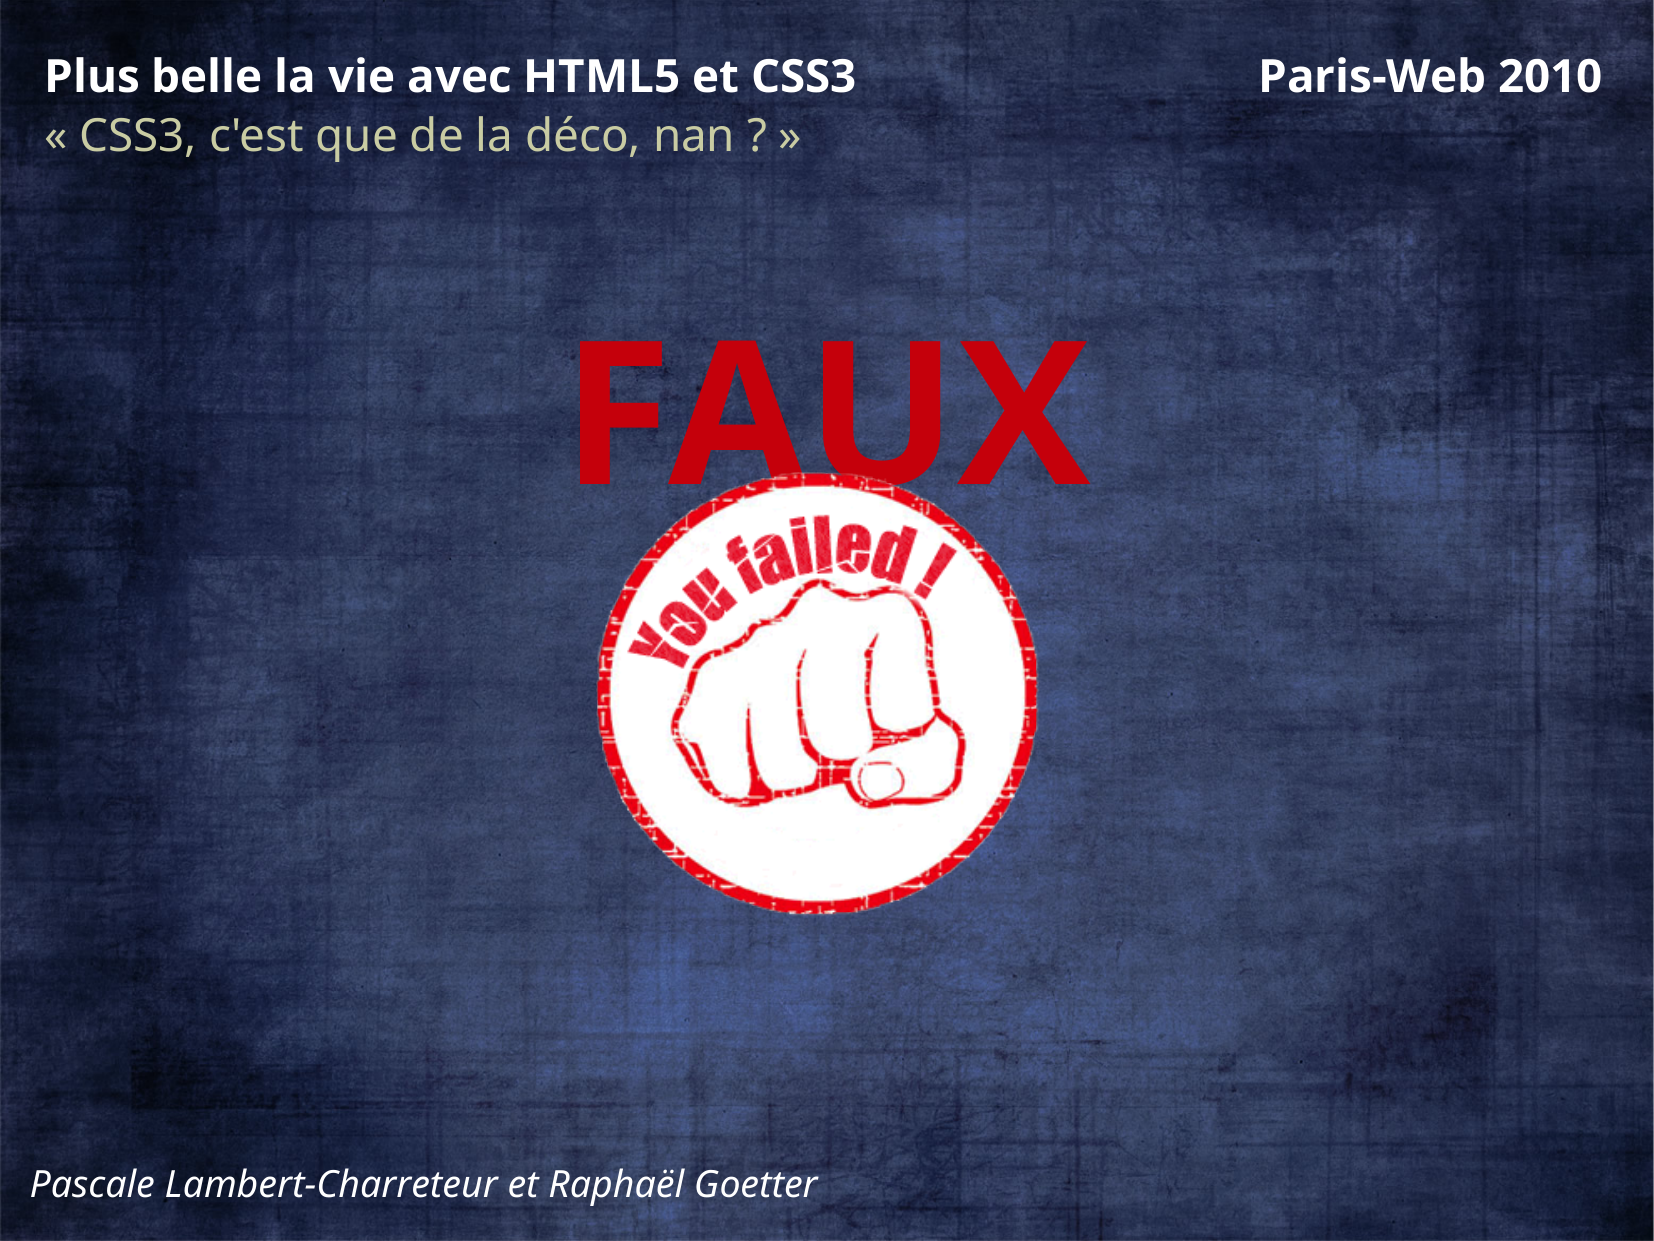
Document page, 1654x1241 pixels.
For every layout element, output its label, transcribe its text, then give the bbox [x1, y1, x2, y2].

text_box FAUX ! [501, 236, 1152, 478]
text_box Pascale Lambert-Charreteur et Raphaël Goetter [29, 1157, 1329, 1201]
text_box « CSS3, c'est que de la déco, nan ? » [29, 88, 1447, 156]
text_box Plus belle la vie avec HTML5 et CSS3 [29, 29, 1063, 88]
picture [0, 0, 1654, 1241]
